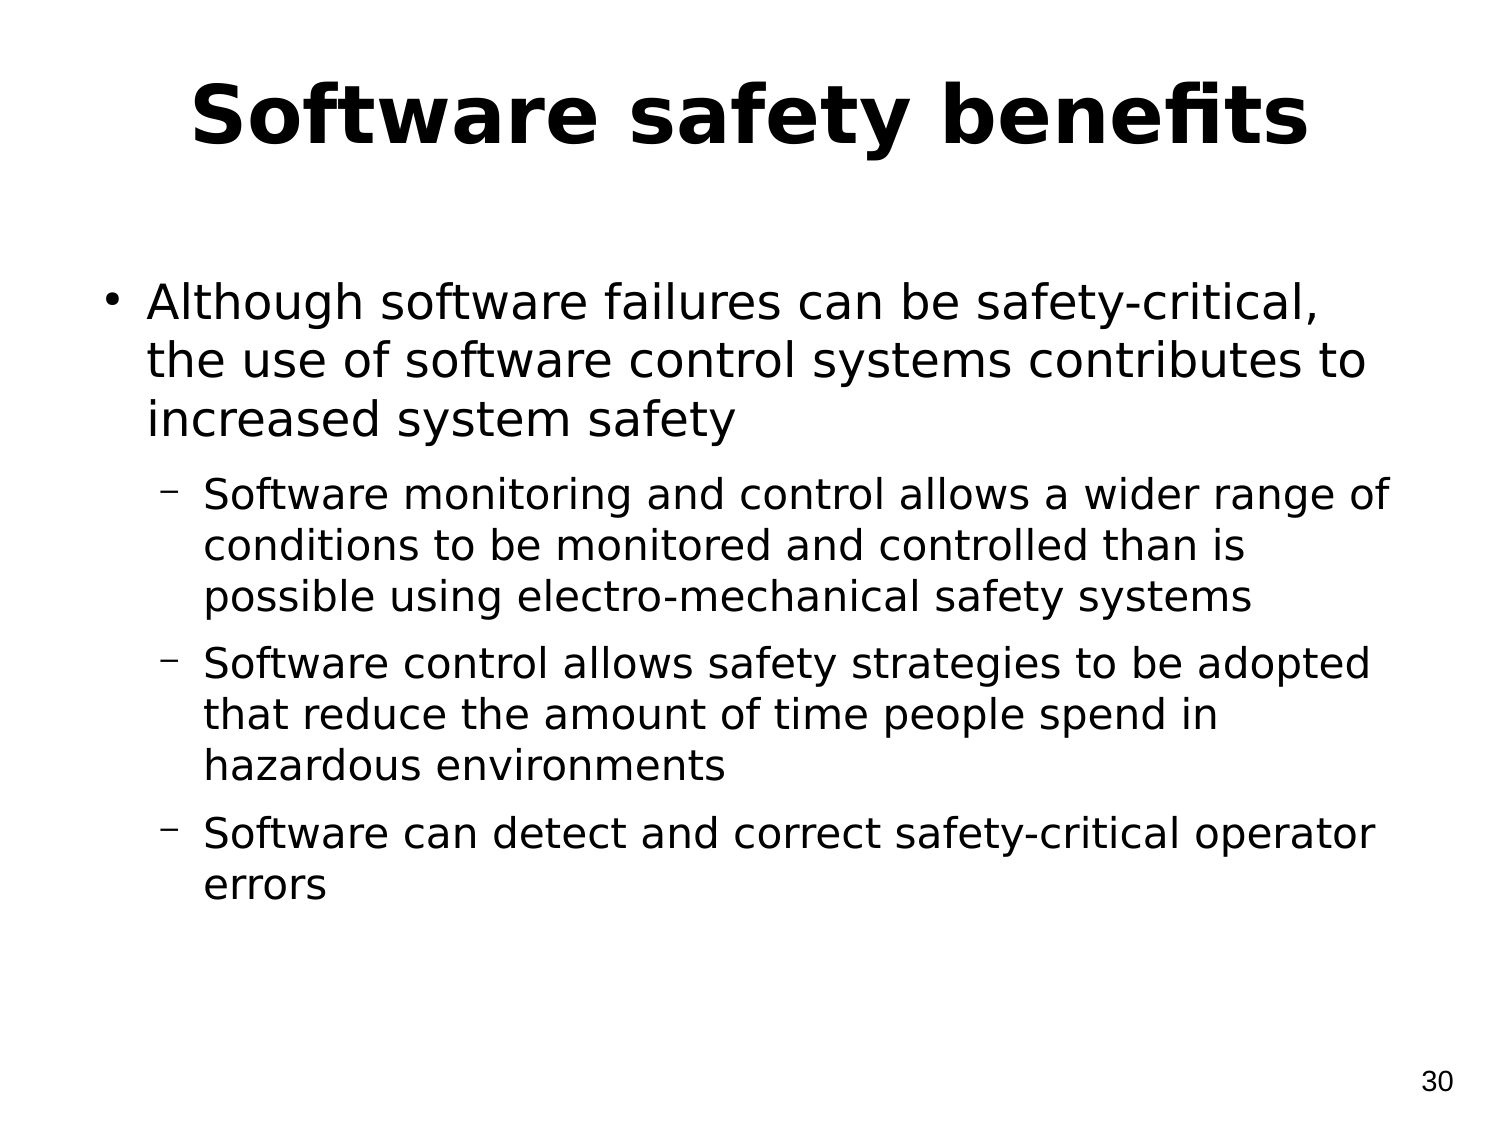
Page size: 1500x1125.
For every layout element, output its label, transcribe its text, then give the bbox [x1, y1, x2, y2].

title Software safety benefits [75, 44, 1425, 177]
list Although software failures can be safety-critical, the use of software control systems contributes to increased system safety Software monitoring and control allows a wider range of conditions to be monitored and controlled than is possible using electro-mechanical safety systems Software control allows safety strategies to be adopted that reduce the amount of time people spend in hazardous environments Software can detect and correct safety-critical operator errors [75, 263, 1425, 916]
